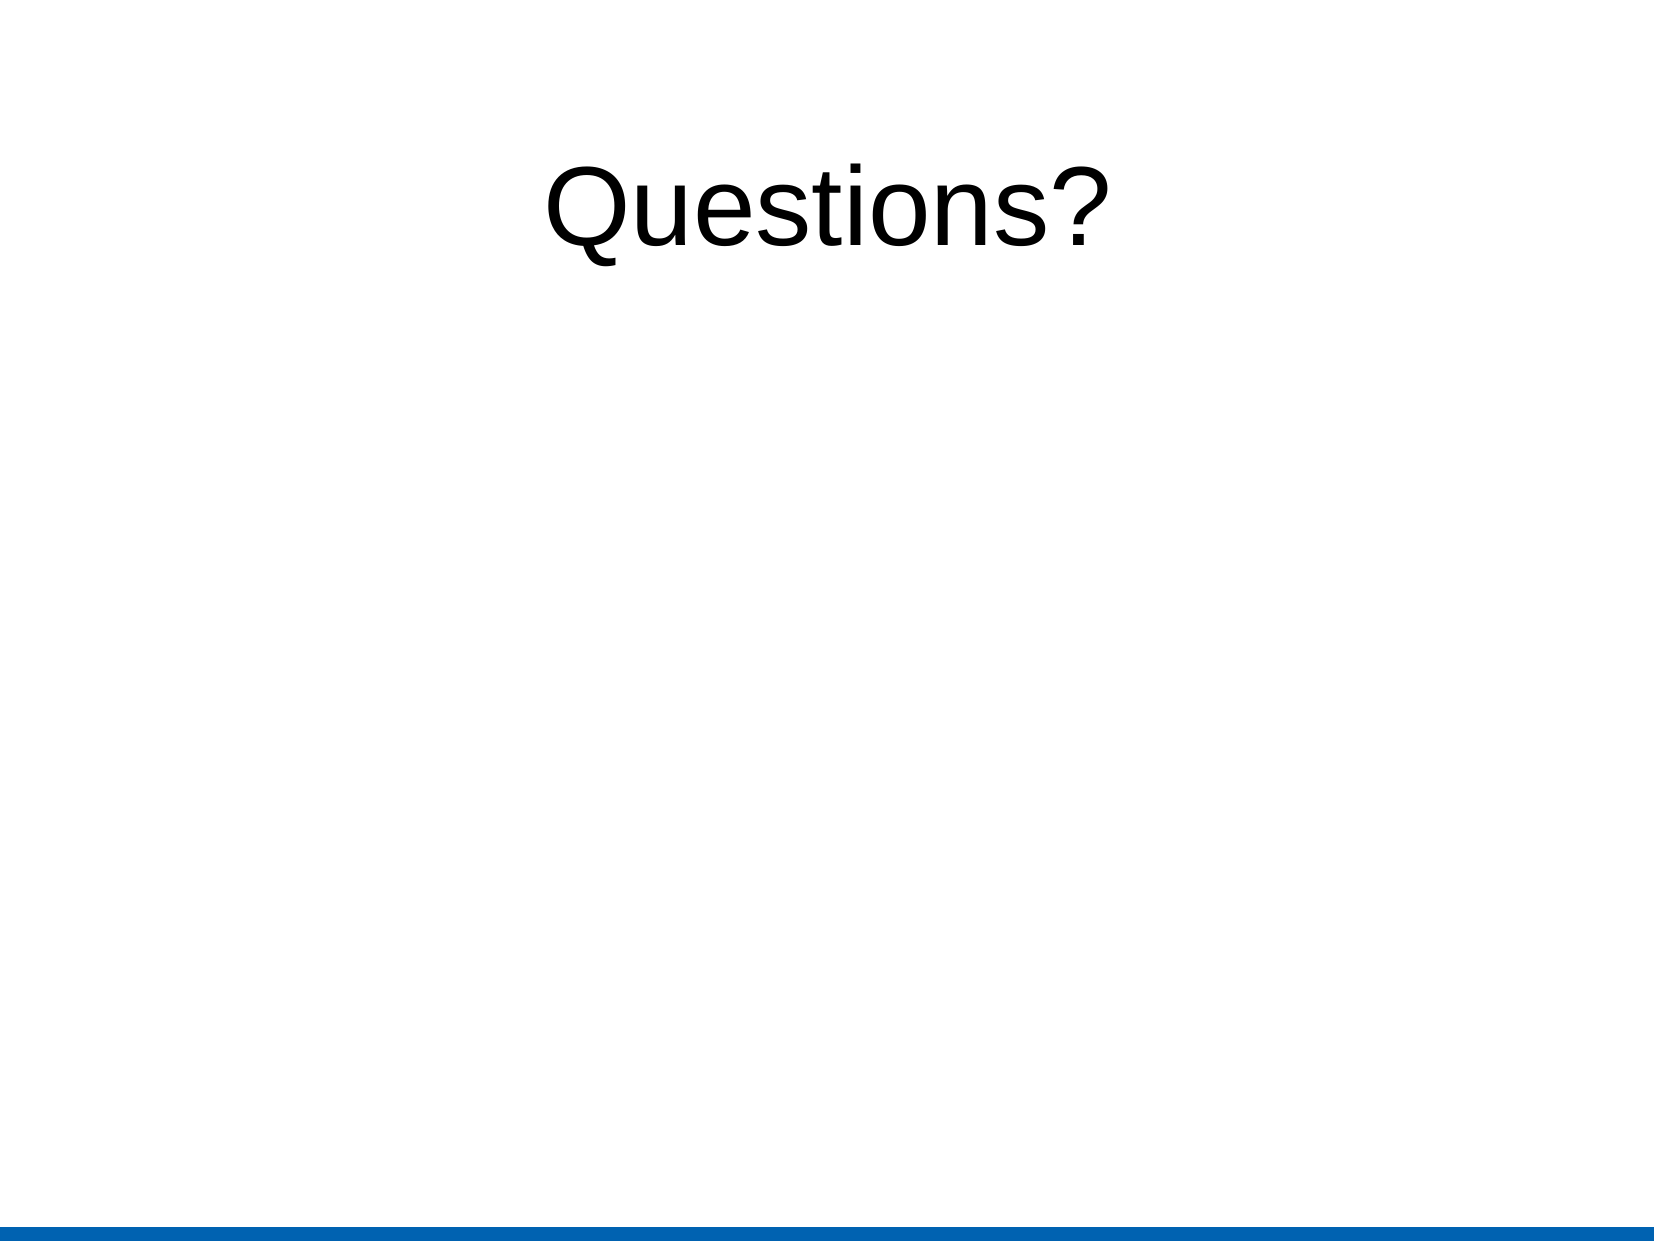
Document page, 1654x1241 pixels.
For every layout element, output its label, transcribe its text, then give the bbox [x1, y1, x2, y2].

title Questions? [121, 110, 1534, 303]
